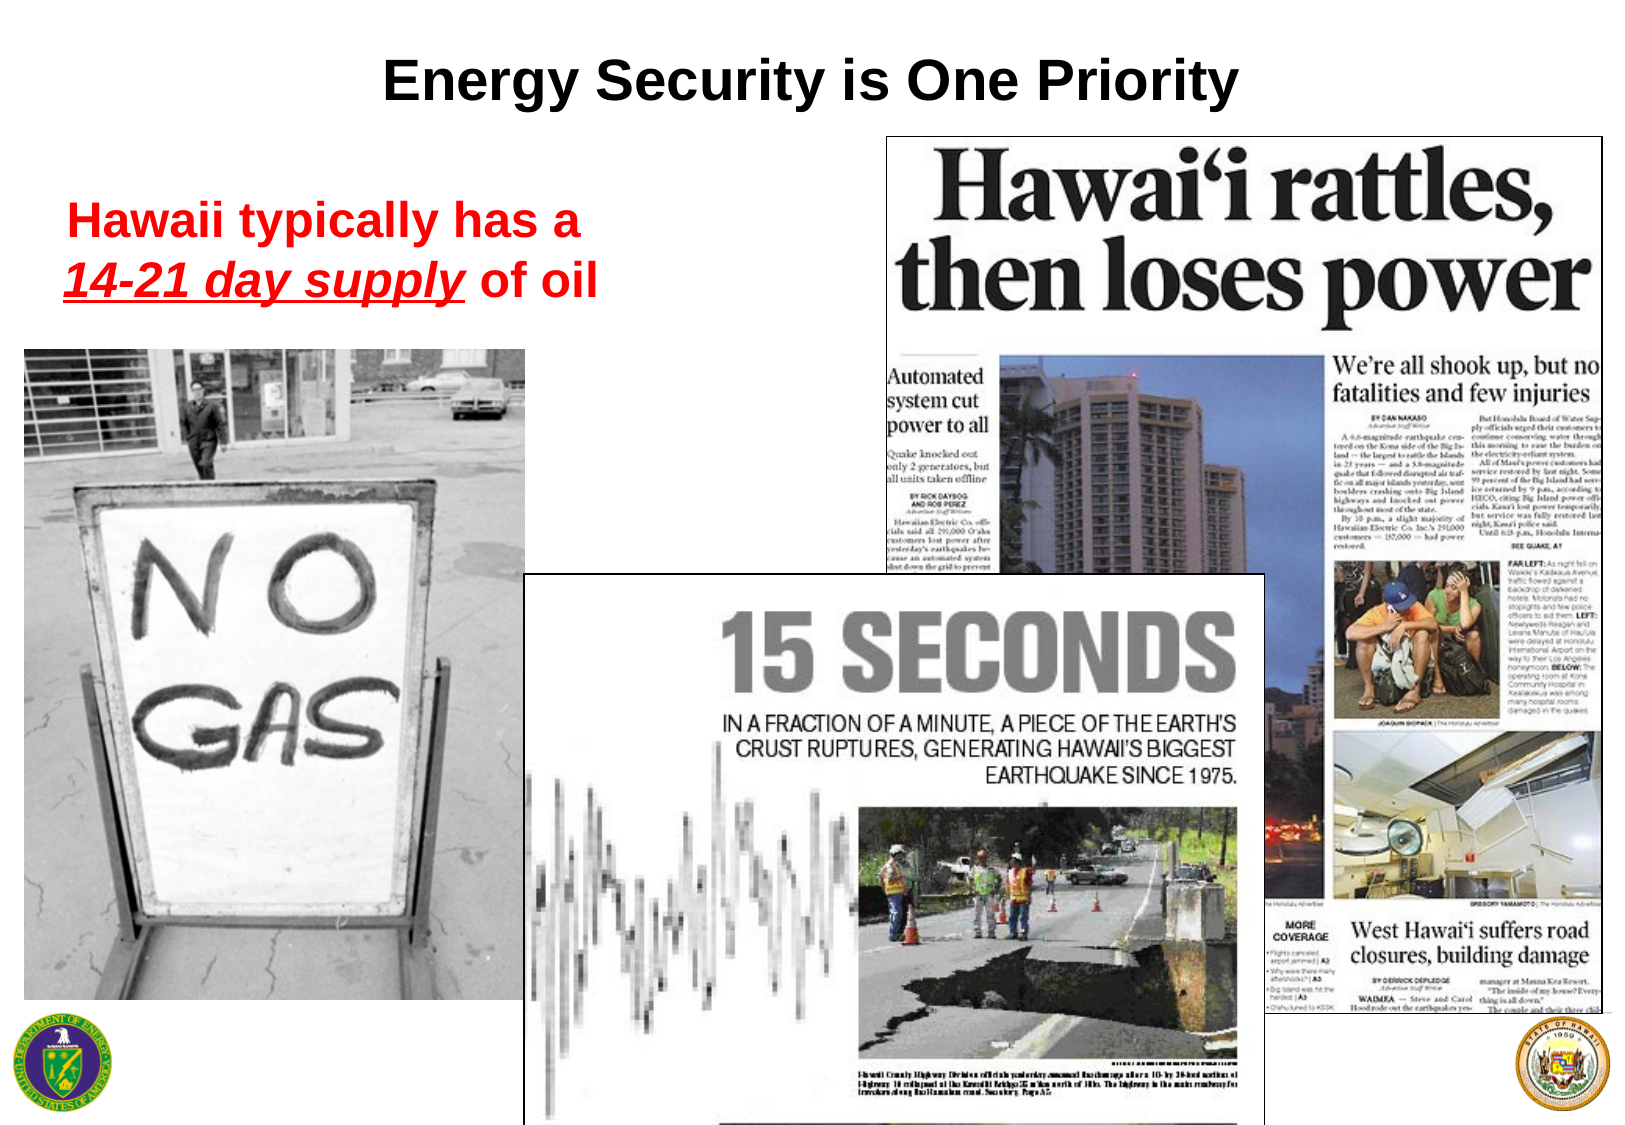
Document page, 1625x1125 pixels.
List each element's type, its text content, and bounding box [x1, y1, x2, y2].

picture [1512, 1012, 1612, 1113]
picture [12, 1012, 113, 1113]
list Hawaii typically has a 14-21 day supply of oil [24, 187, 625, 338]
picture [524, 575, 1264, 1125]
picture [24, 349, 525, 1000]
title Energy Security is One Priority [74, 50, 1549, 188]
picture [887, 137, 1602, 1013]
